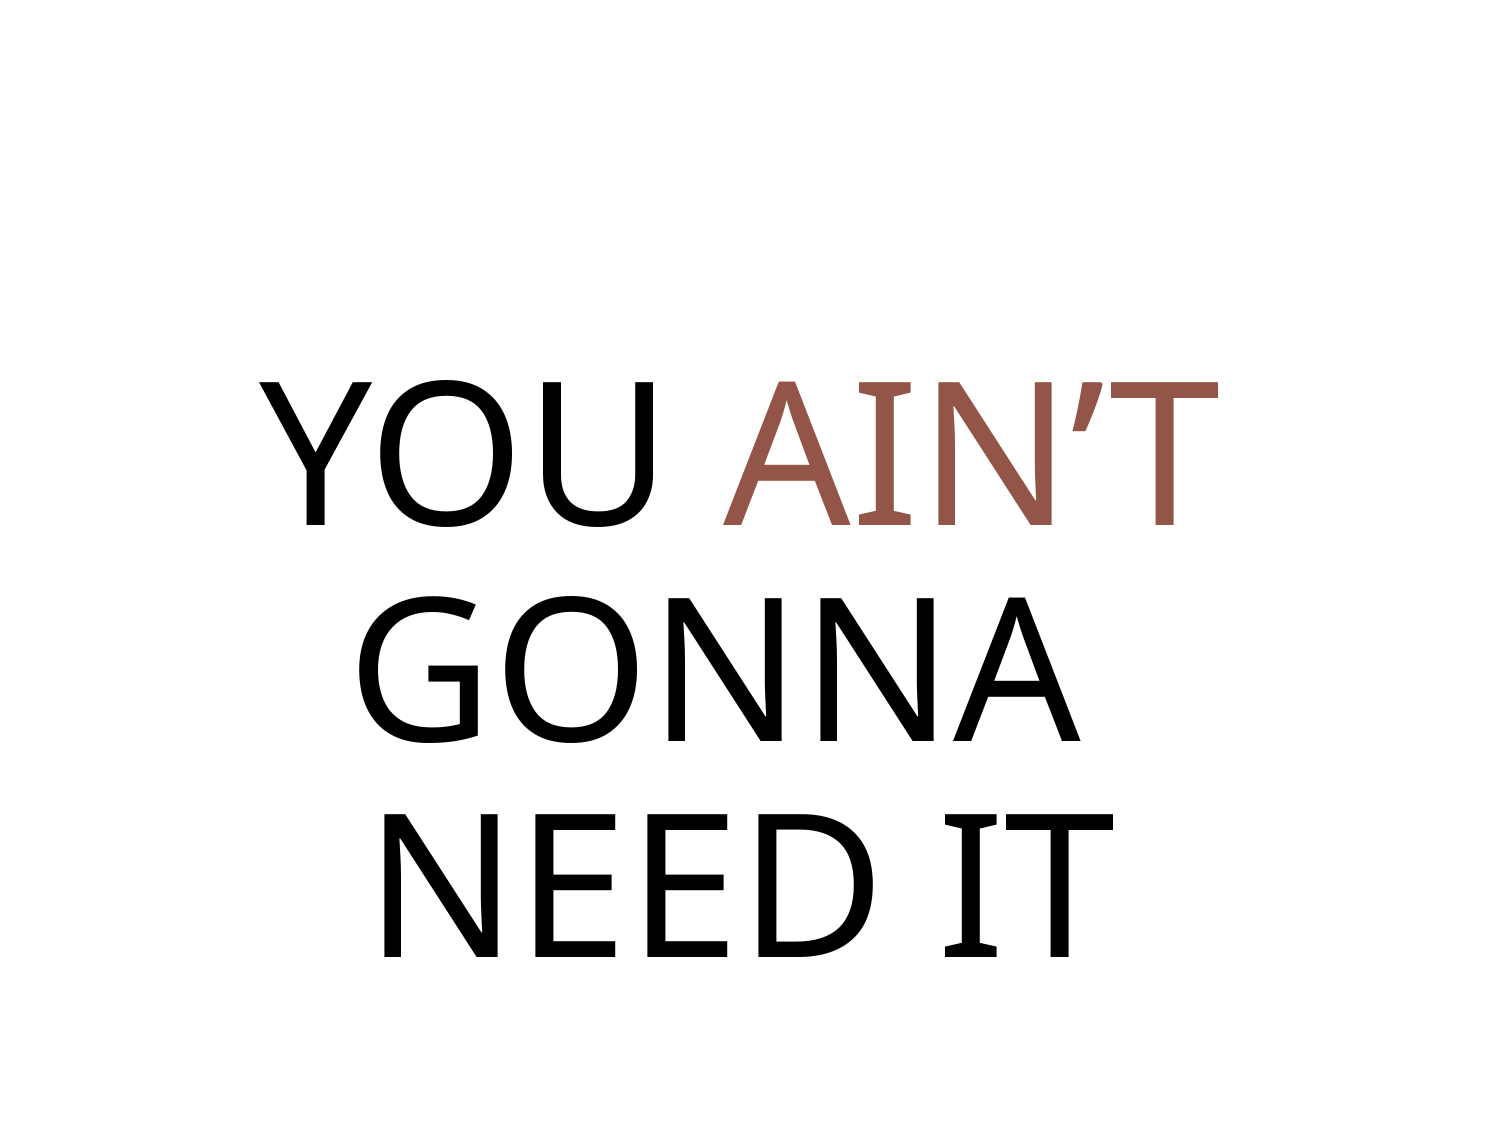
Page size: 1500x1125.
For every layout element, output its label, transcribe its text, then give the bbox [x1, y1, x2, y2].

title YOU AIN’T GONNA NEED IT [103, 345, 1379, 738]
